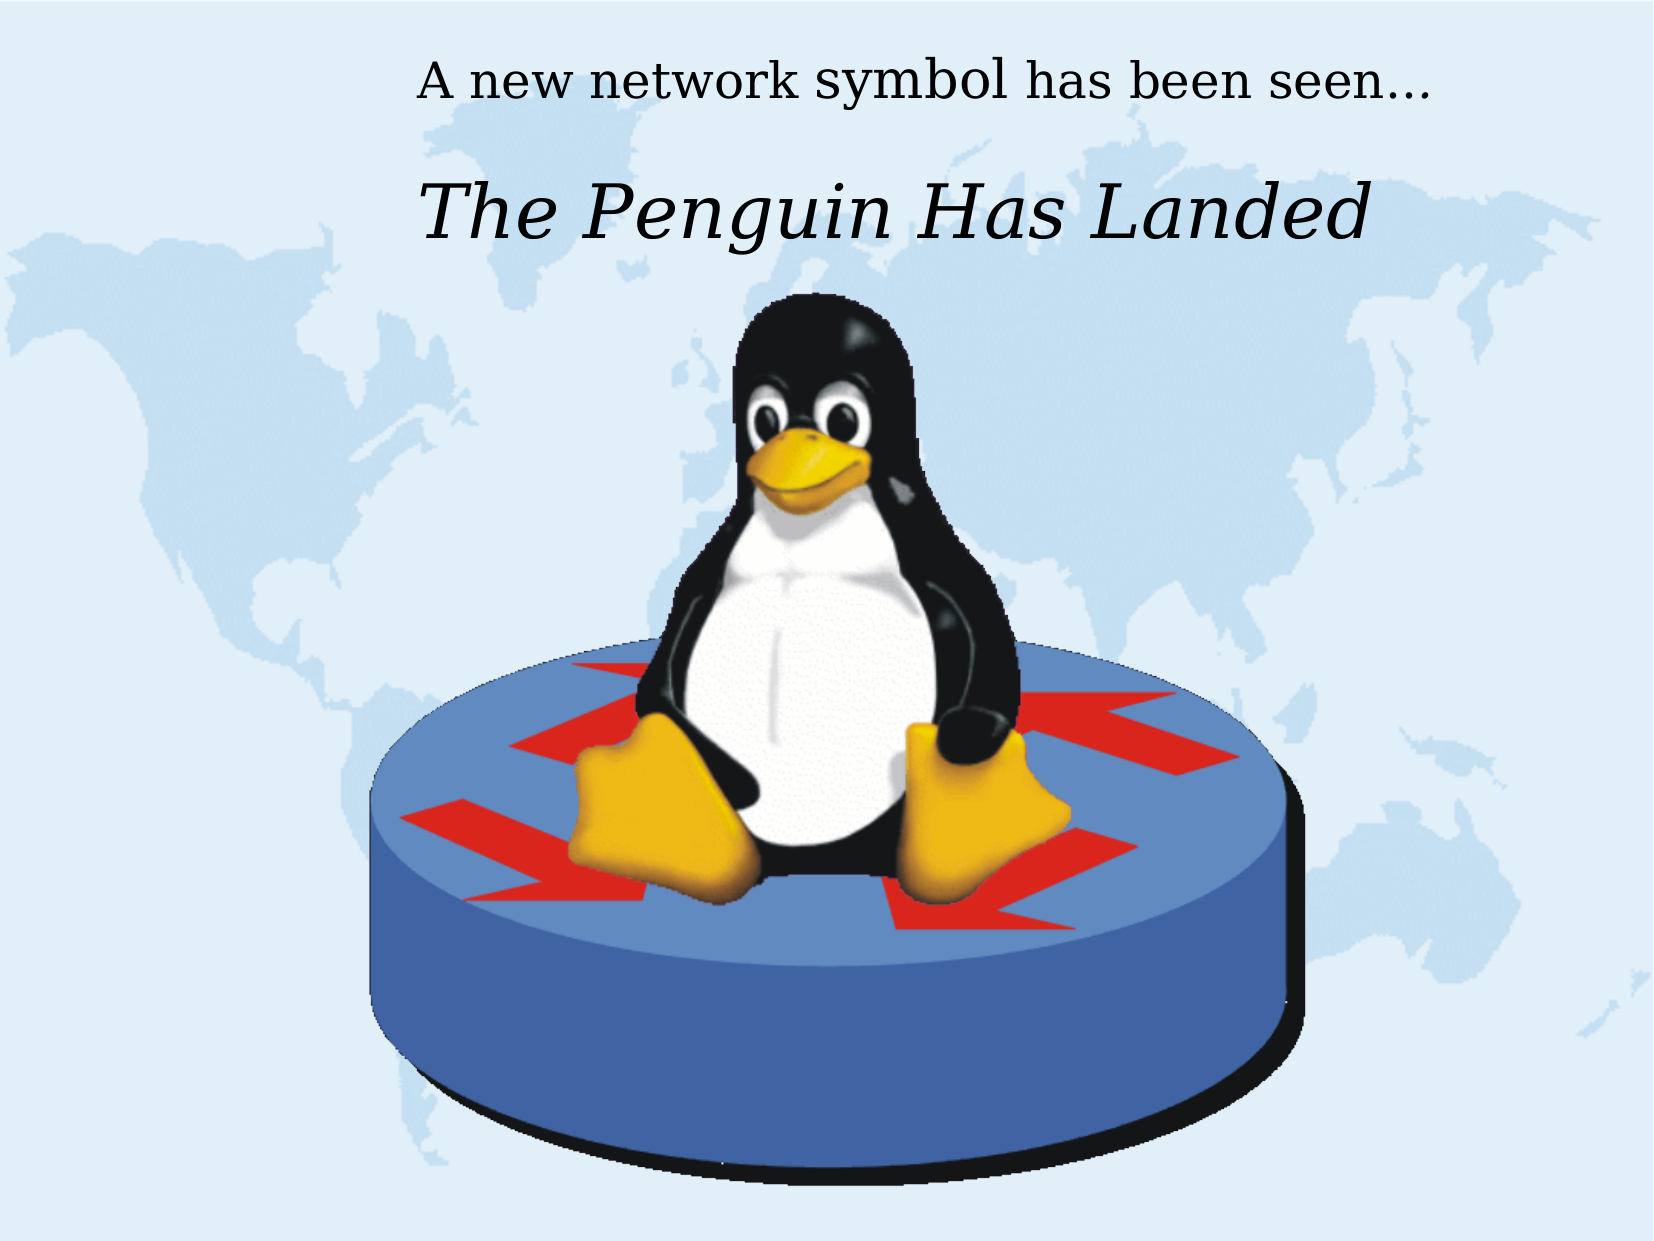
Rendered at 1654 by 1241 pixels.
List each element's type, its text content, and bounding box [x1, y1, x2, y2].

picture [0, 0, 1654, 1241]
text_box A new network symbol has been seen... The Penguin Has Landed [417, 48, 1435, 260]
